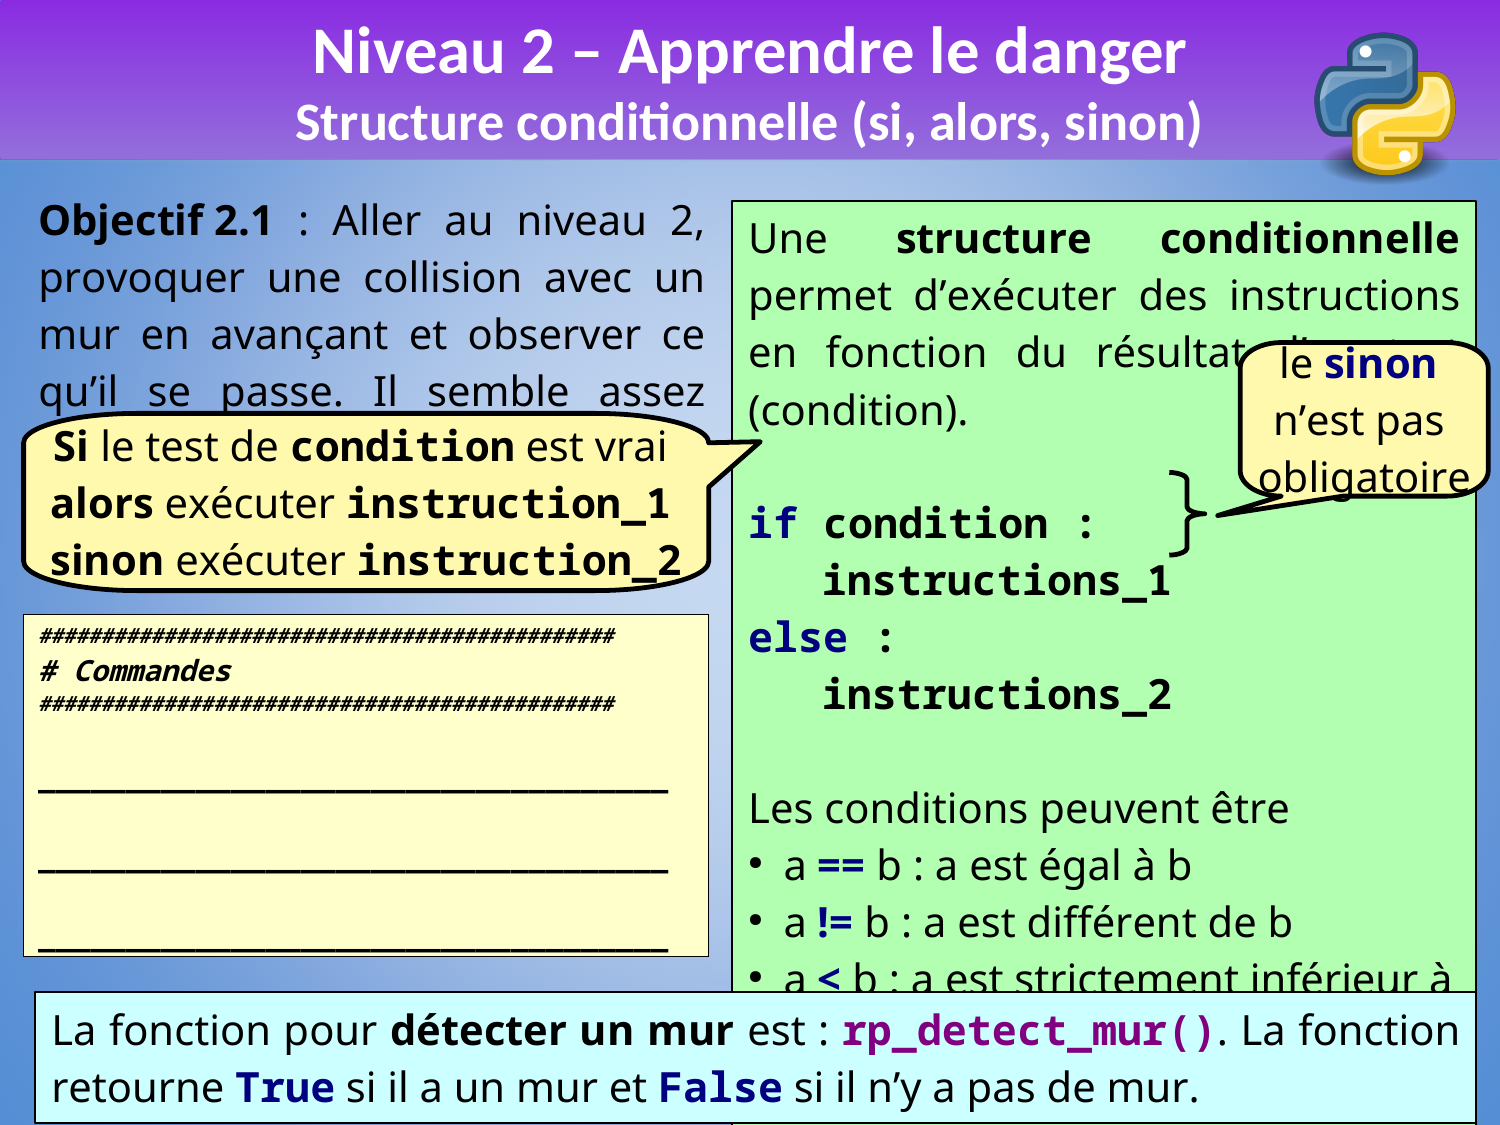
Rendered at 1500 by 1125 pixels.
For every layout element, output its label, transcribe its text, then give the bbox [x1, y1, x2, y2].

picture [0, 29, 1500, 1125]
text_box le sinon n’est pas obligatoire [1217, 342, 1489, 516]
text_box ############################################## # Commandes ############################################## ____________________________________ ____________________________________ ____________________________________ ____________________________________ [23, 614, 709, 957]
text_box Si le test de condition est vrai alors exécuter instruction_1 sinon exécuter instruction_2 [23, 413, 761, 591]
text_box La fonction pour détecter un mur est : rp_detect_mur(). La fonction retourne True si il a un mur et False si il n’y a pas de mur. [35, 992, 1477, 1093]
text_box Niveau 2 – Apprendre le danger Structure conditionnelle (si, alors, sinon) [0, 0, 1500, 159]
text_box Objectif 2.1 : Aller au niveau 2, provoquer une collision avec un mur en avançant et observer ce qu’il se passe. Il semble assez clair qu’il faut sécuriser l’avance du robot. [23, 183, 721, 407]
text_box Une structure conditionnelle permet d’exécuter des instructions en fonction du résultat d’un test (condition). if condition : instructions_1 else : instructions_2 Les conditions peuvent être a == b : a est égal à b a != b : a est différent de b a < b : a est strictement inférieur à b a <= b : a est inférieur ou égal à b a ==b and c==d : les deux conditions doivent être vrai (fonction ET) a ==b or c==d : une des deux conditions doit être vrai (fonction OU) [732, 200, 1477, 970]
